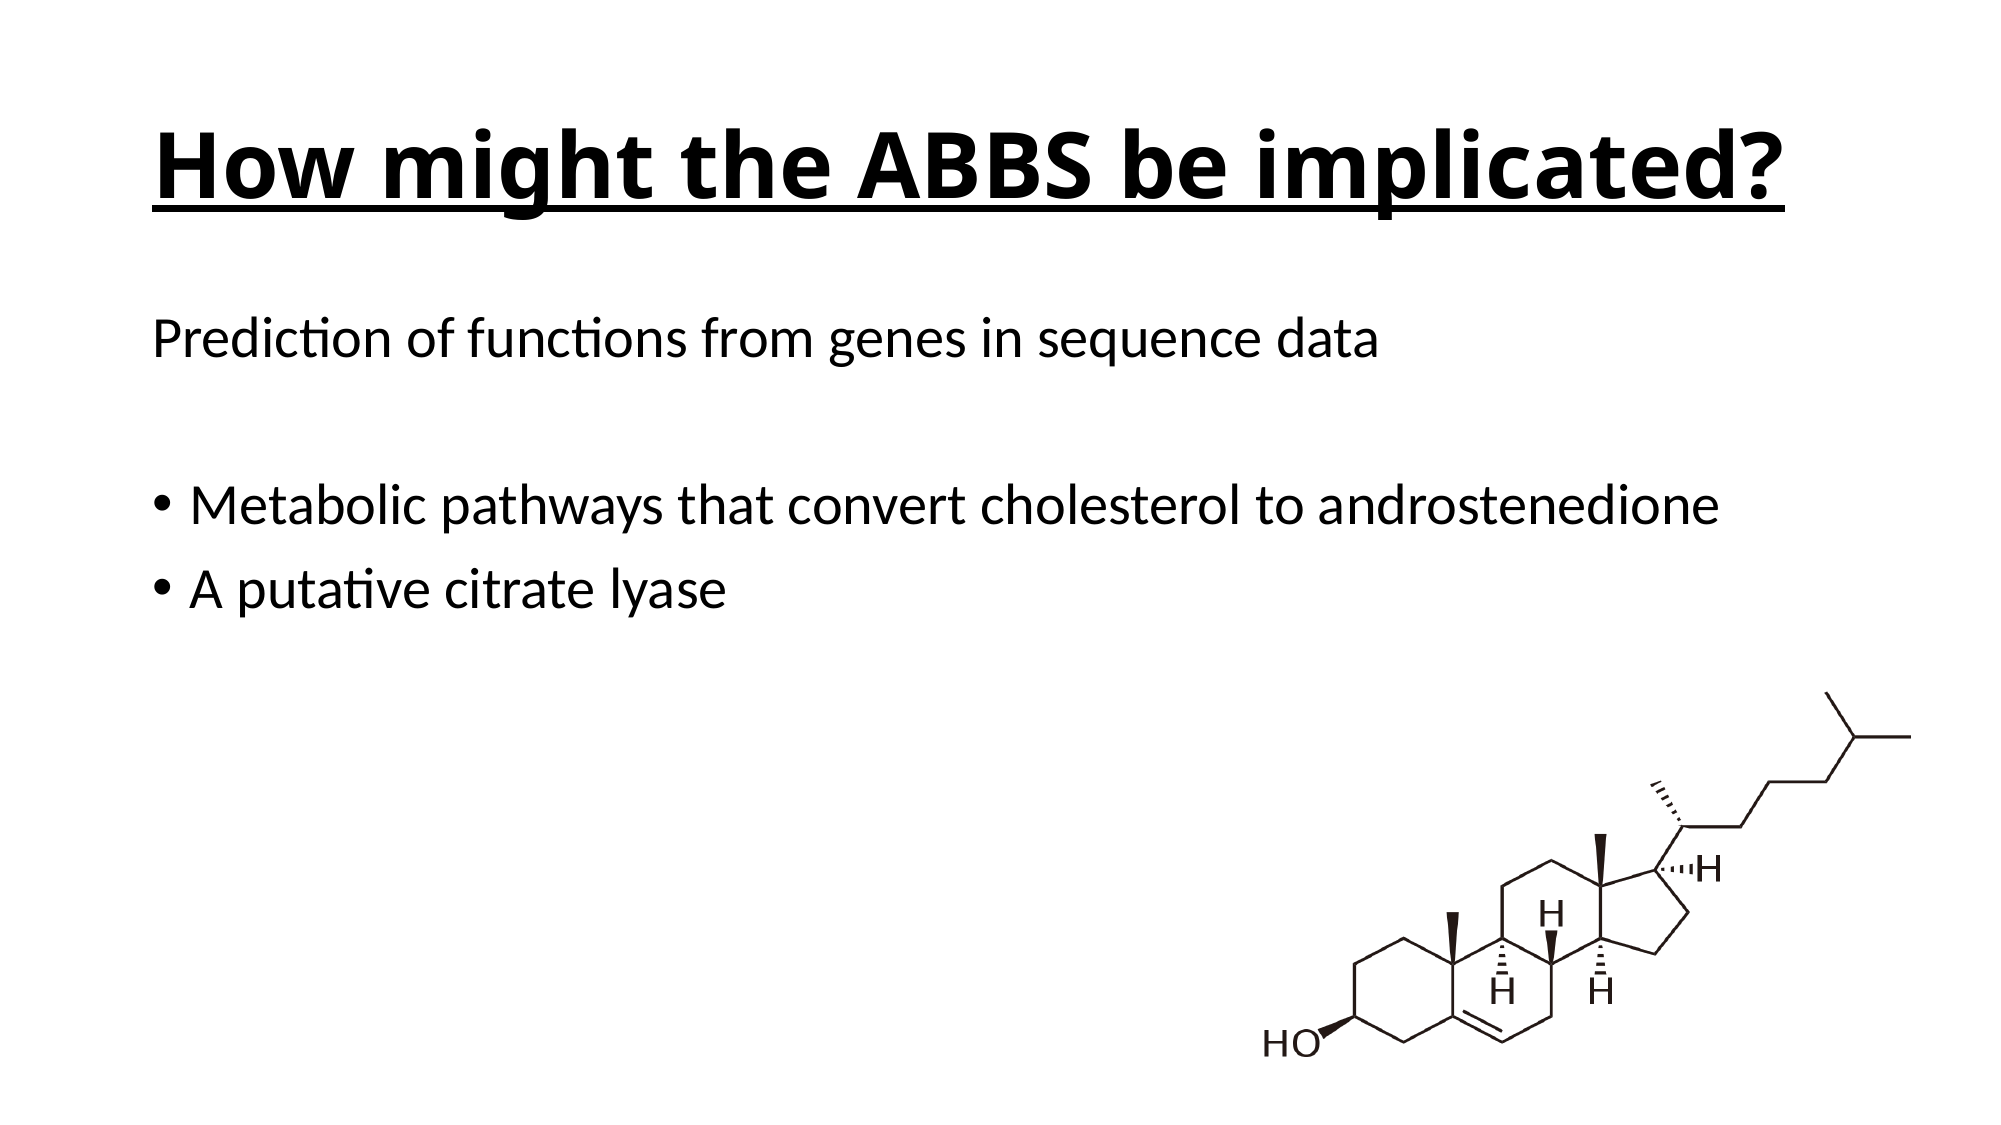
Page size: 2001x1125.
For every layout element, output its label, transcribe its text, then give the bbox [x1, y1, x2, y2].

title How might the ABBS be implicated? [137, 59, 1863, 278]
list Prediction of functions from genes in sequence data Metabolic pathways that convert cholesterol to androstenedione A putative citrate lyase [137, 299, 1894, 1014]
picture [1232, 656, 1931, 1086]
